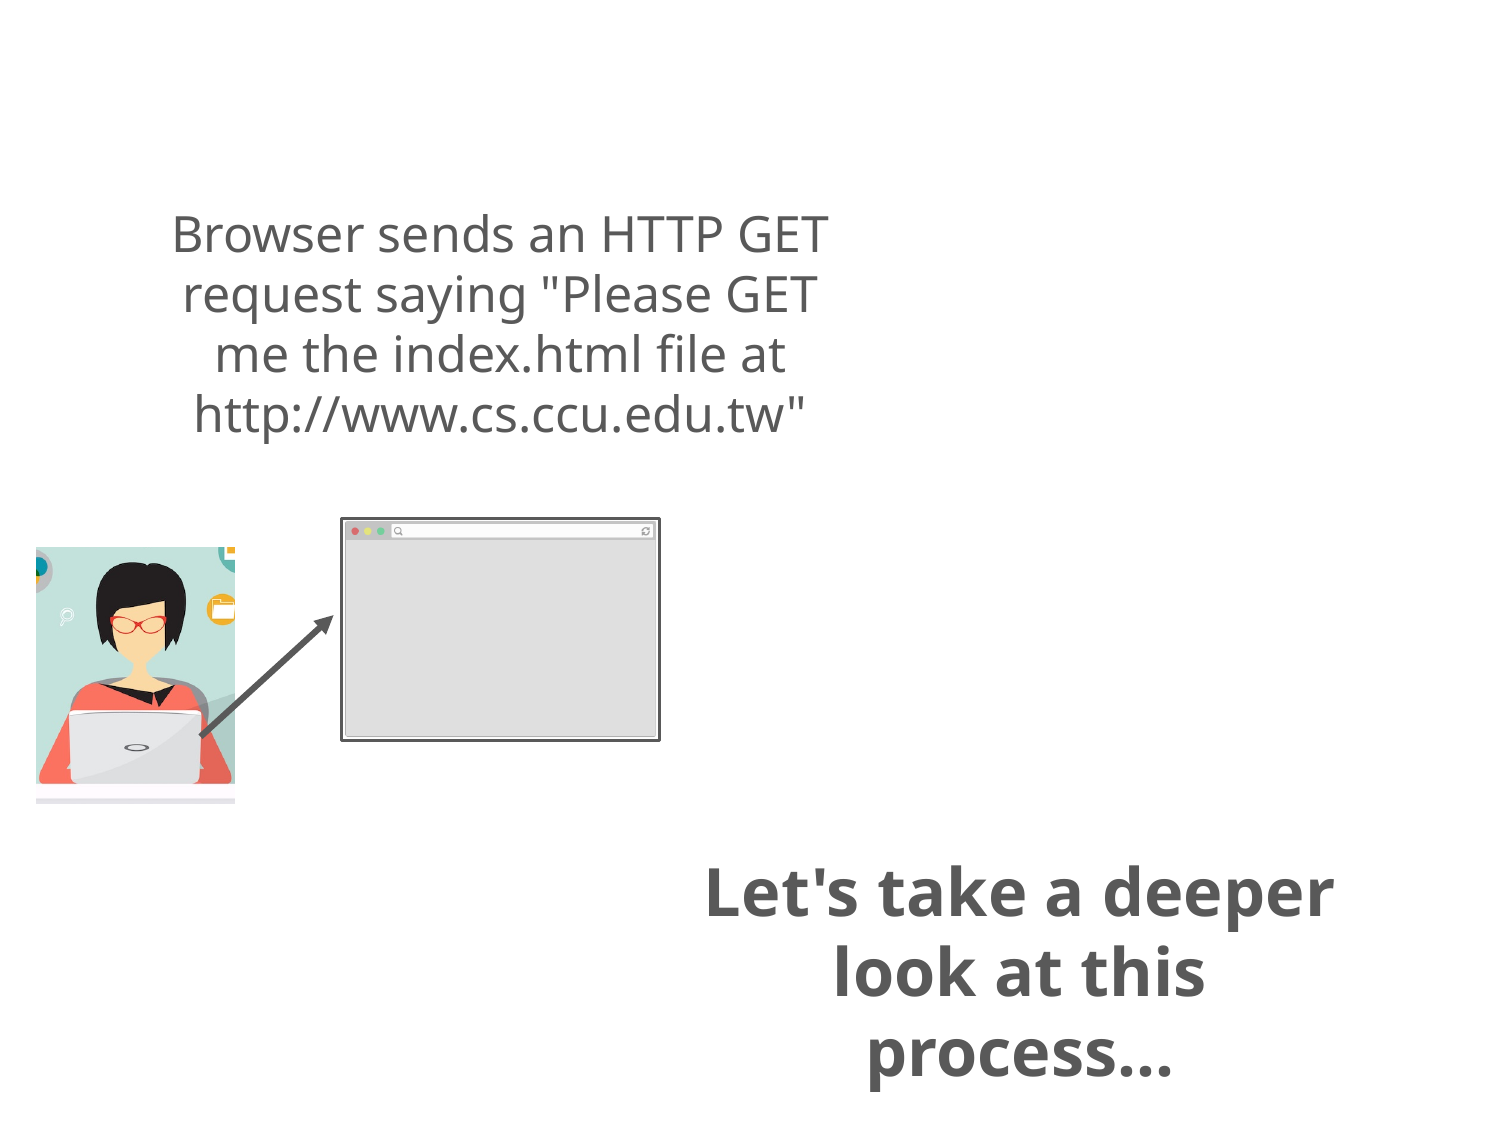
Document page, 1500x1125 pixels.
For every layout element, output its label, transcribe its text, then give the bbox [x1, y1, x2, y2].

list Browser sends an HTTP GET request saying "Please GET me the index.html file at http://www.cs.ccu.edu.tw" [138, 187, 863, 424]
picture [36, 547, 235, 804]
picture [343, 519, 658, 739]
list Let's take a deeper look at this process... [657, 835, 1383, 1072]
